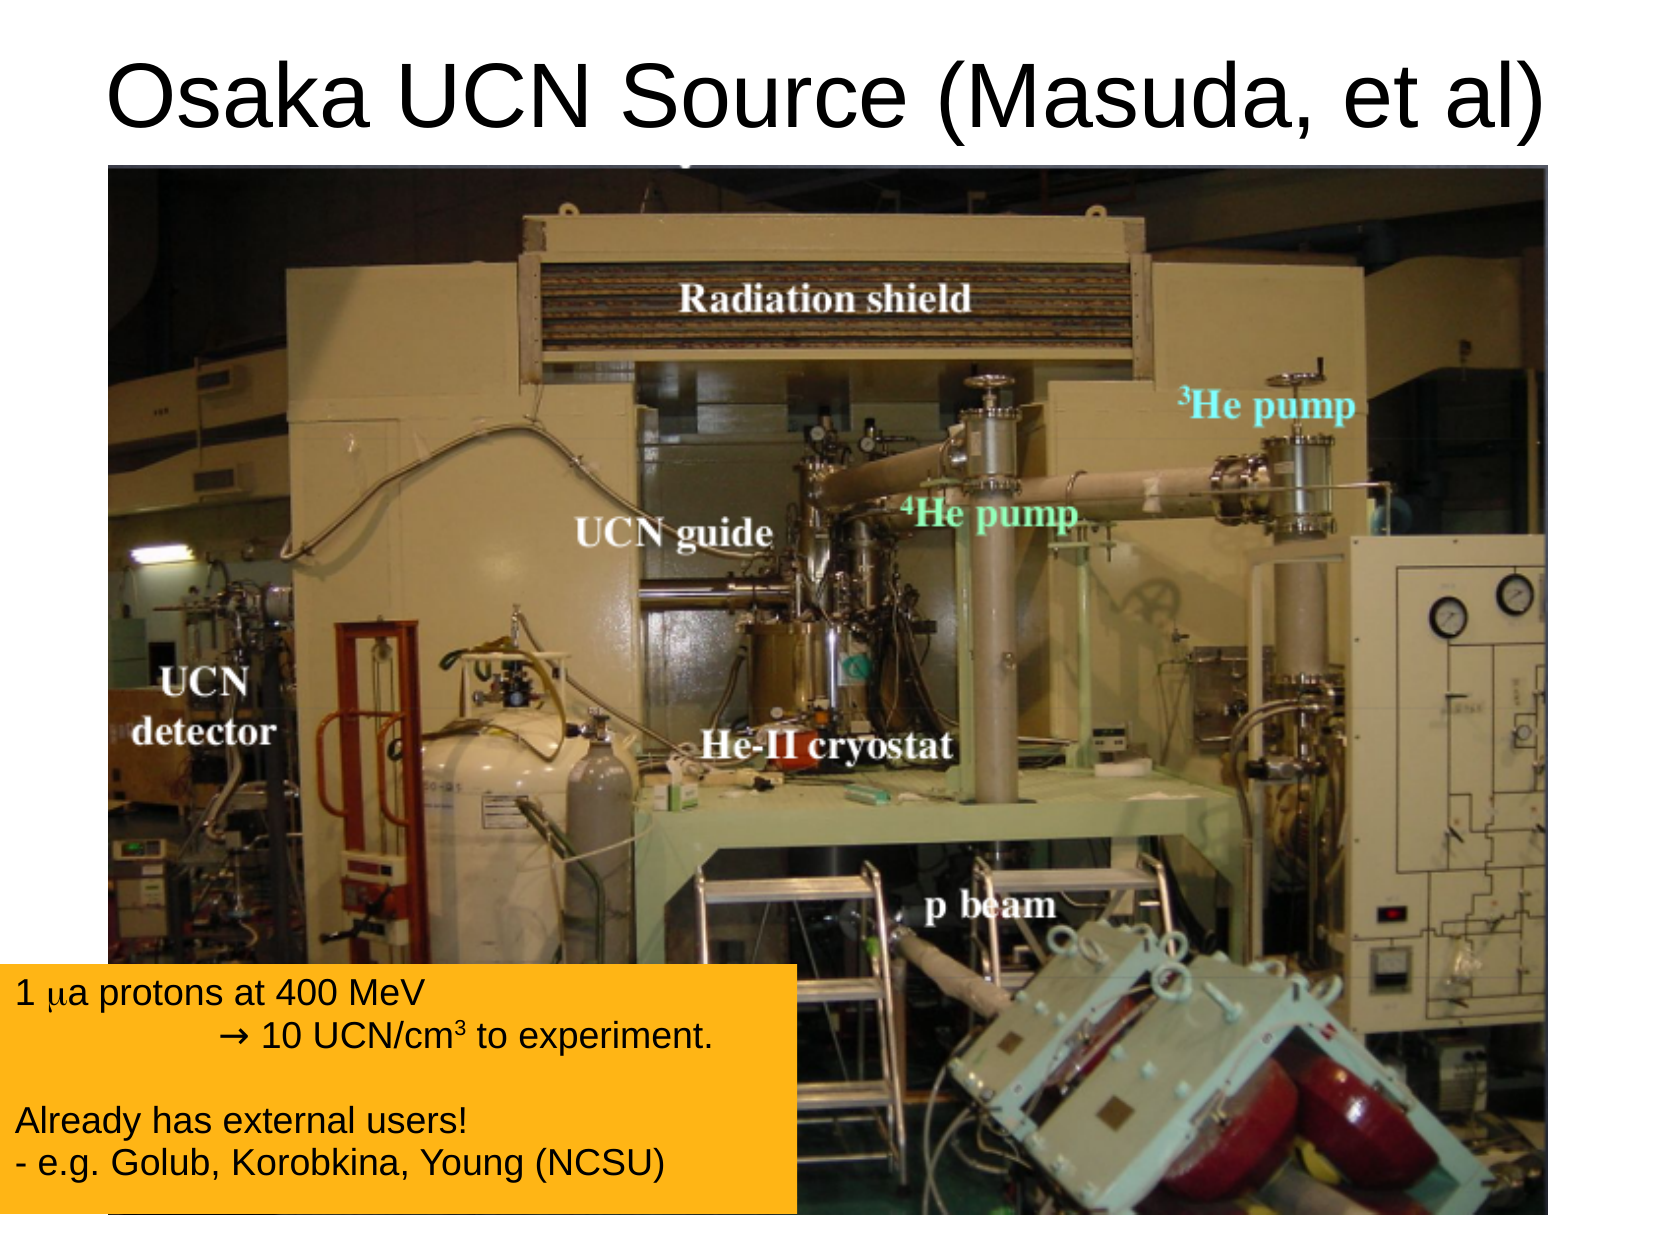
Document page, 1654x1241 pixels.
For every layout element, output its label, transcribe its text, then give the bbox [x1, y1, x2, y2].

title Osaka UCN Source (Masuda, et al) [0, 0, 1654, 193]
text_box 1 a protons at 400 MeV → 10 UCN/cm3 to experiment. Already has external users! - e.g. Golub, Korobkina, Young (NCSU) [0, 964, 798, 1214]
picture [108, 165, 1548, 1215]
